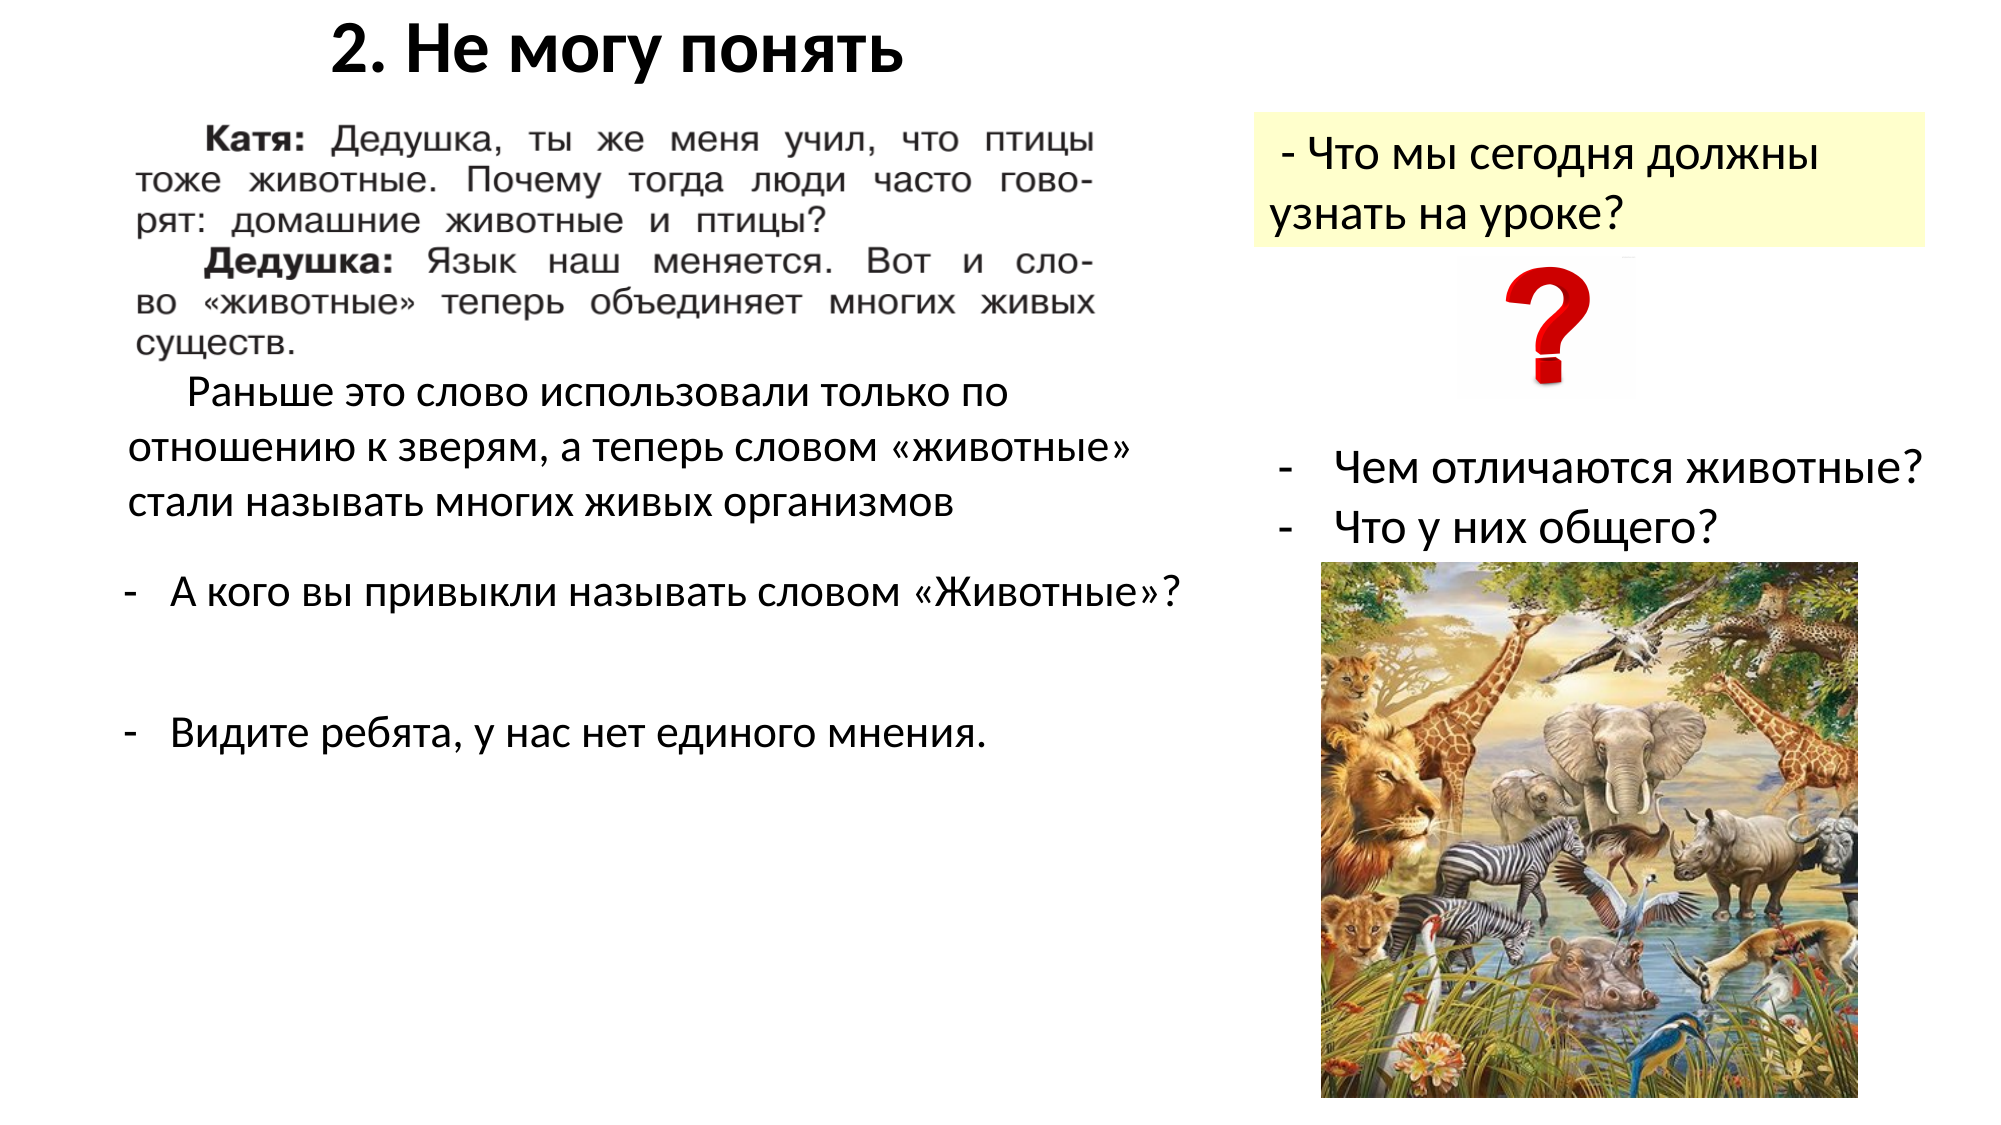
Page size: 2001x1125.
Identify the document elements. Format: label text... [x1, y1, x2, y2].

picture [1321, 562, 1858, 1098]
text_box Видите ребята, у нас нет единого мнения. [108, 694, 1202, 764]
picture [132, 109, 1133, 354]
text_box А кого вы привыкли называть словом «Животные»? [108, 553, 1202, 623]
title 2. Не могу понять [315, 0, 1448, 105]
text_box Чем отличаются животные? Что у них общего? [1263, 426, 2000, 561]
picture [1457, 256, 1636, 399]
text_box Раньше это слово использовали только по отношению к зверям, а теперь словом «животные» стали называть многих живых организмов [113, 354, 1152, 534]
text_box - Что мы сегодня должны узнать на уроке? [1254, 112, 1925, 247]
